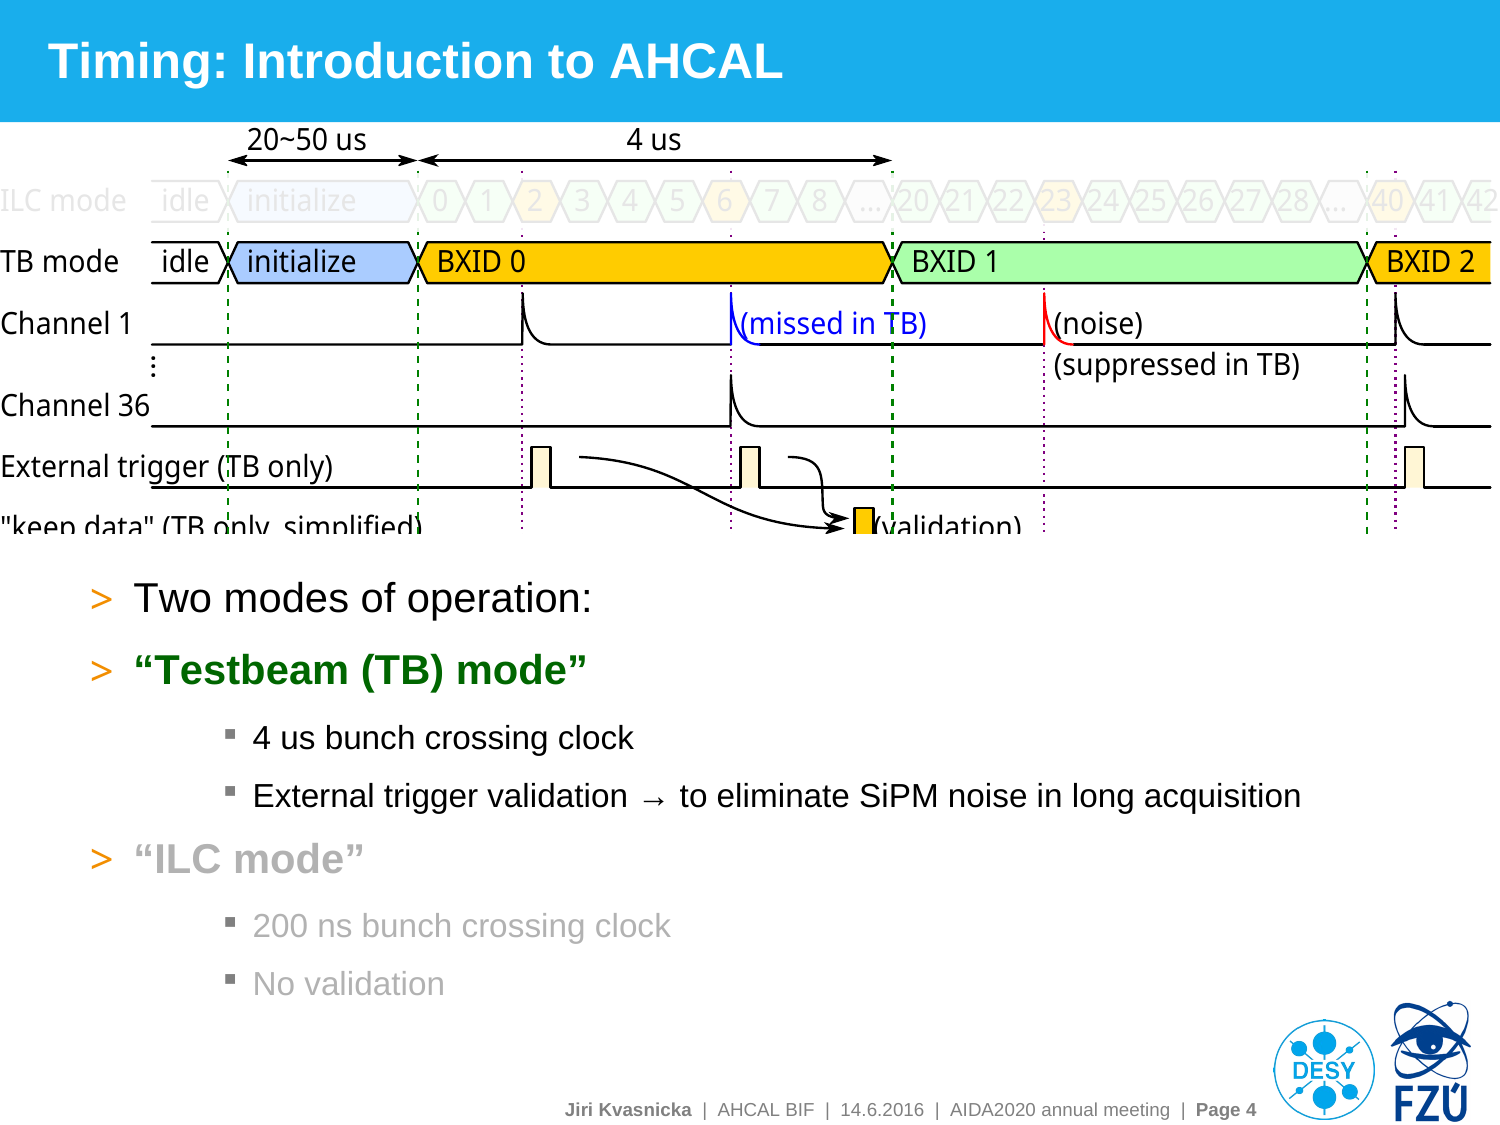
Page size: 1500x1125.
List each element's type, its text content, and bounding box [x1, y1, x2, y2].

picture [0, 127, 1500, 173]
picture [0, 232, 1500, 534]
picture [1390, 1000, 1471, 1122]
title Timing: Introduction to AHCAL [47, 16, 1446, 107]
picture [1273, 1019, 1375, 1120]
text_box [0, 173, 1500, 232]
list Two modes of operation: “Testbeam (TB) mode” 4 us bunch crossing clock External trigger validation → to eliminate SiPM noise in long acquisition “ILC mode” 200 ns bunch crossing clock No validation [46, 574, 1445, 1007]
